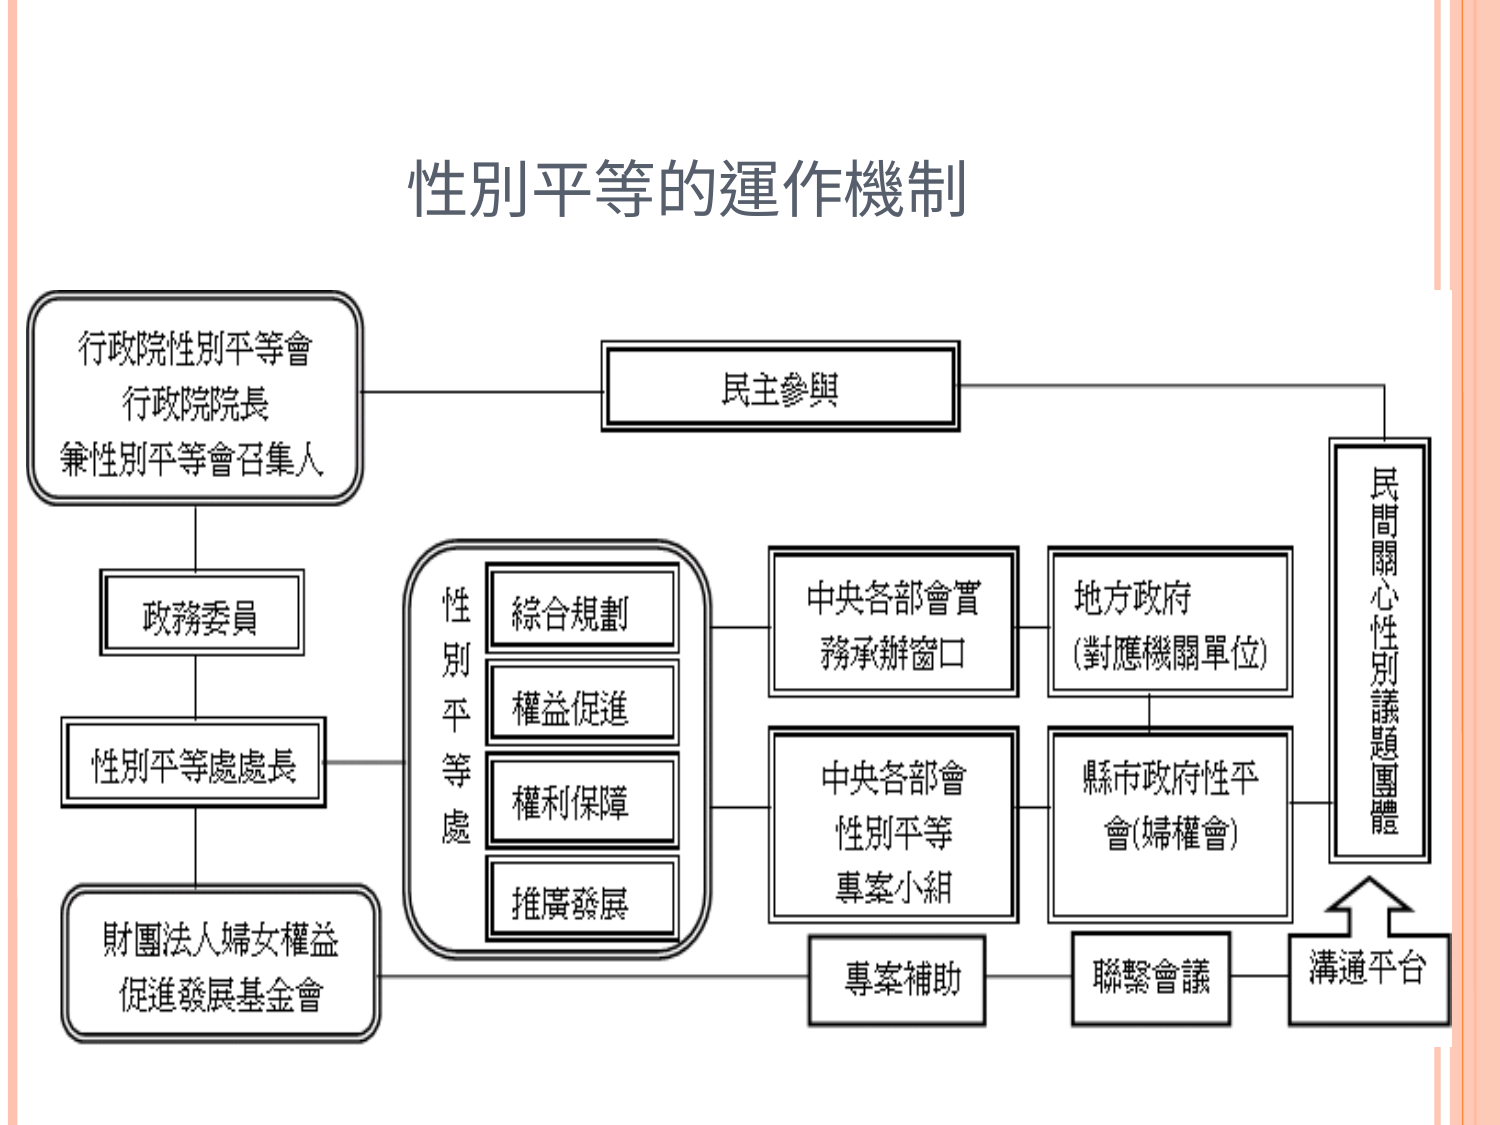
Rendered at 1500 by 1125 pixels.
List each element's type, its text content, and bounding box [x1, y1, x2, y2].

title 性別平等的運作機制 [75, 45, 1300, 233]
picture [26, 290, 1452, 1047]
